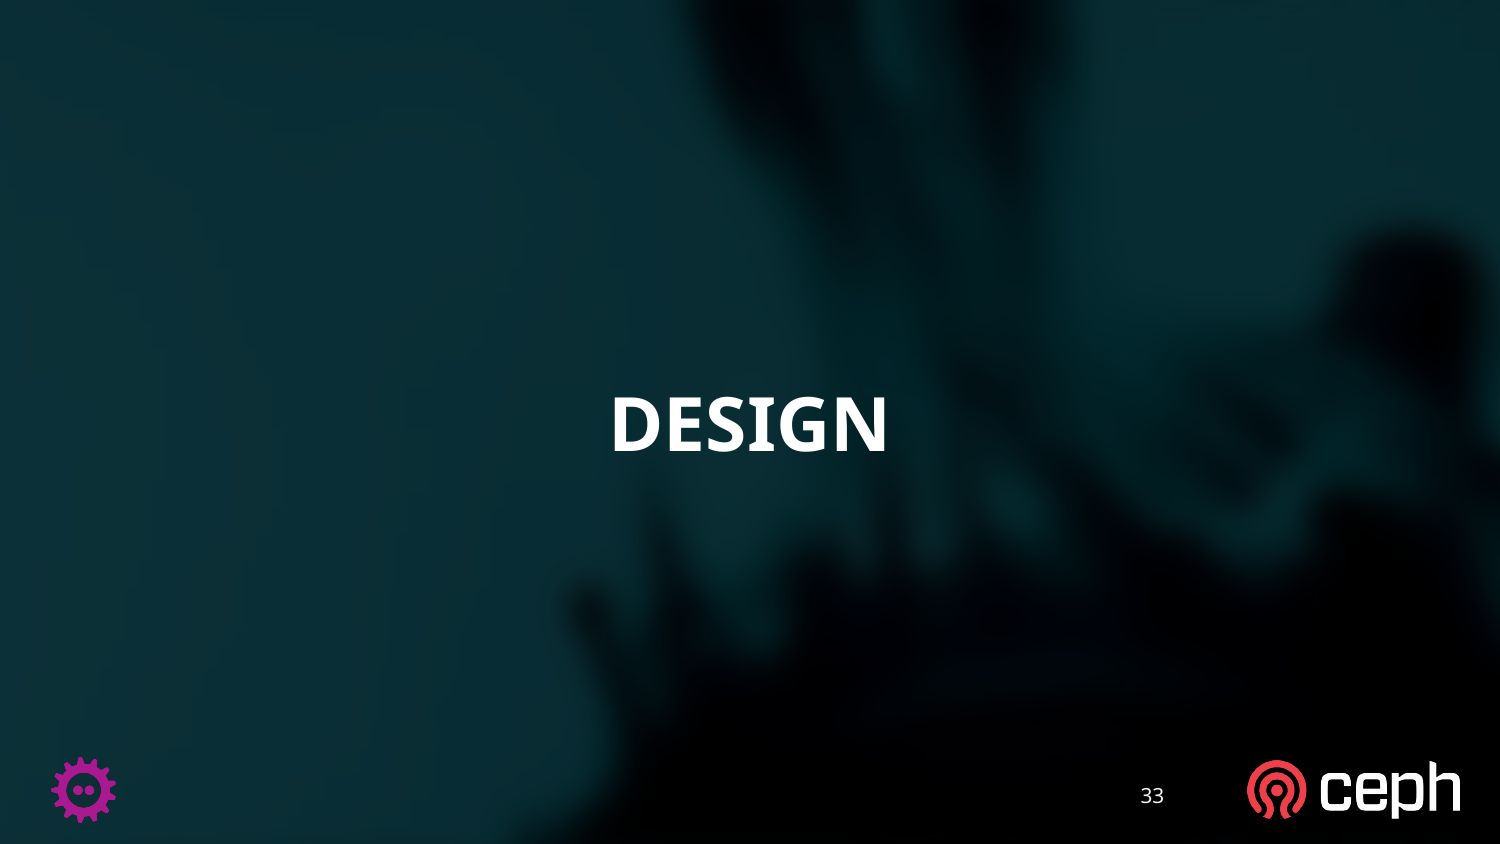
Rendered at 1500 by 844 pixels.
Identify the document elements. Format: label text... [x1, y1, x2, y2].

title DESIGN [51, 352, 1449, 491]
slide_number <number> [1089, 764, 1179, 829]
picture [0, 0, 1500, 844]
